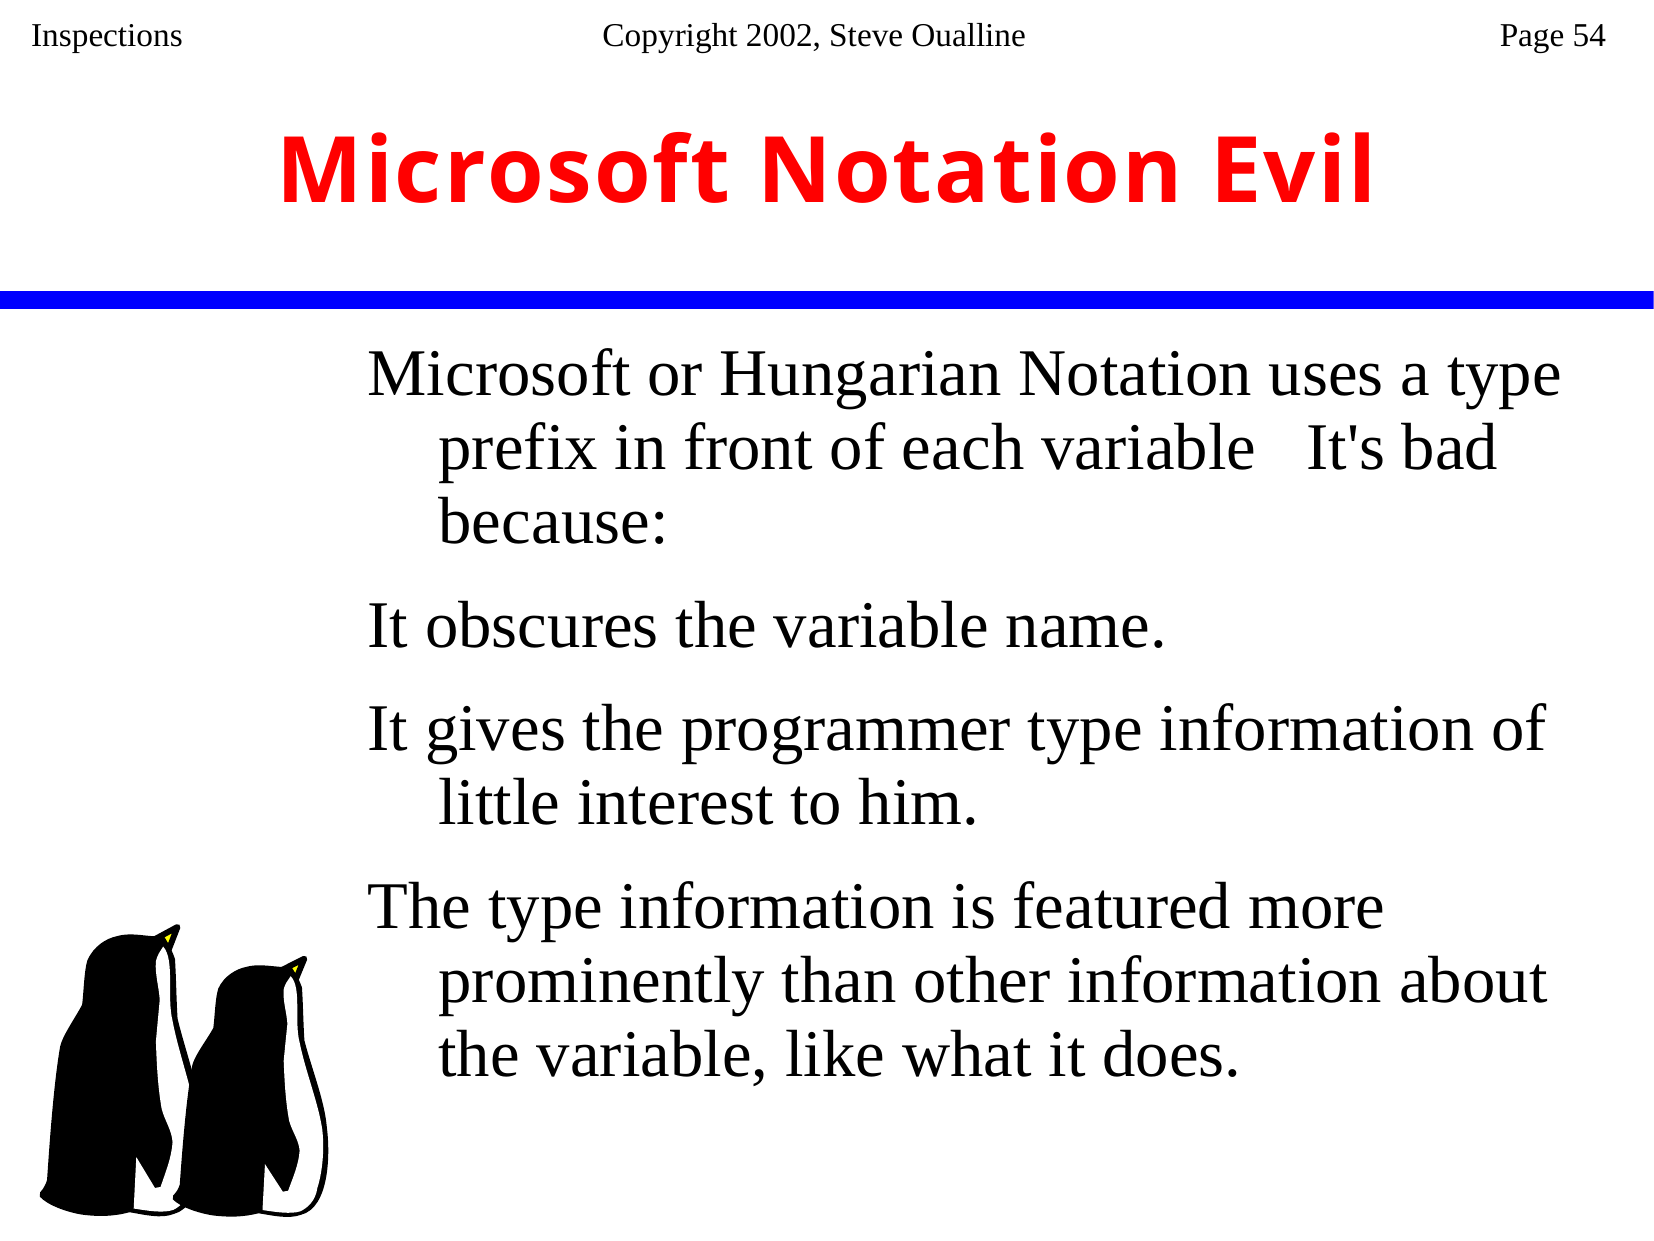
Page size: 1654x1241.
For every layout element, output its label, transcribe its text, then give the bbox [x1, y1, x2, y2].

list Microsoft or Hungarian Notation uses a type prefix in front of each variable It's bad because: It obscures the variable name. It gives the programmer type information of little interest to him. The type information is featured more prominently than other information about the variable, like what it does. [355, 336, 1608, 1092]
title Microsoft Notation Evil [121, 66, 1534, 269]
